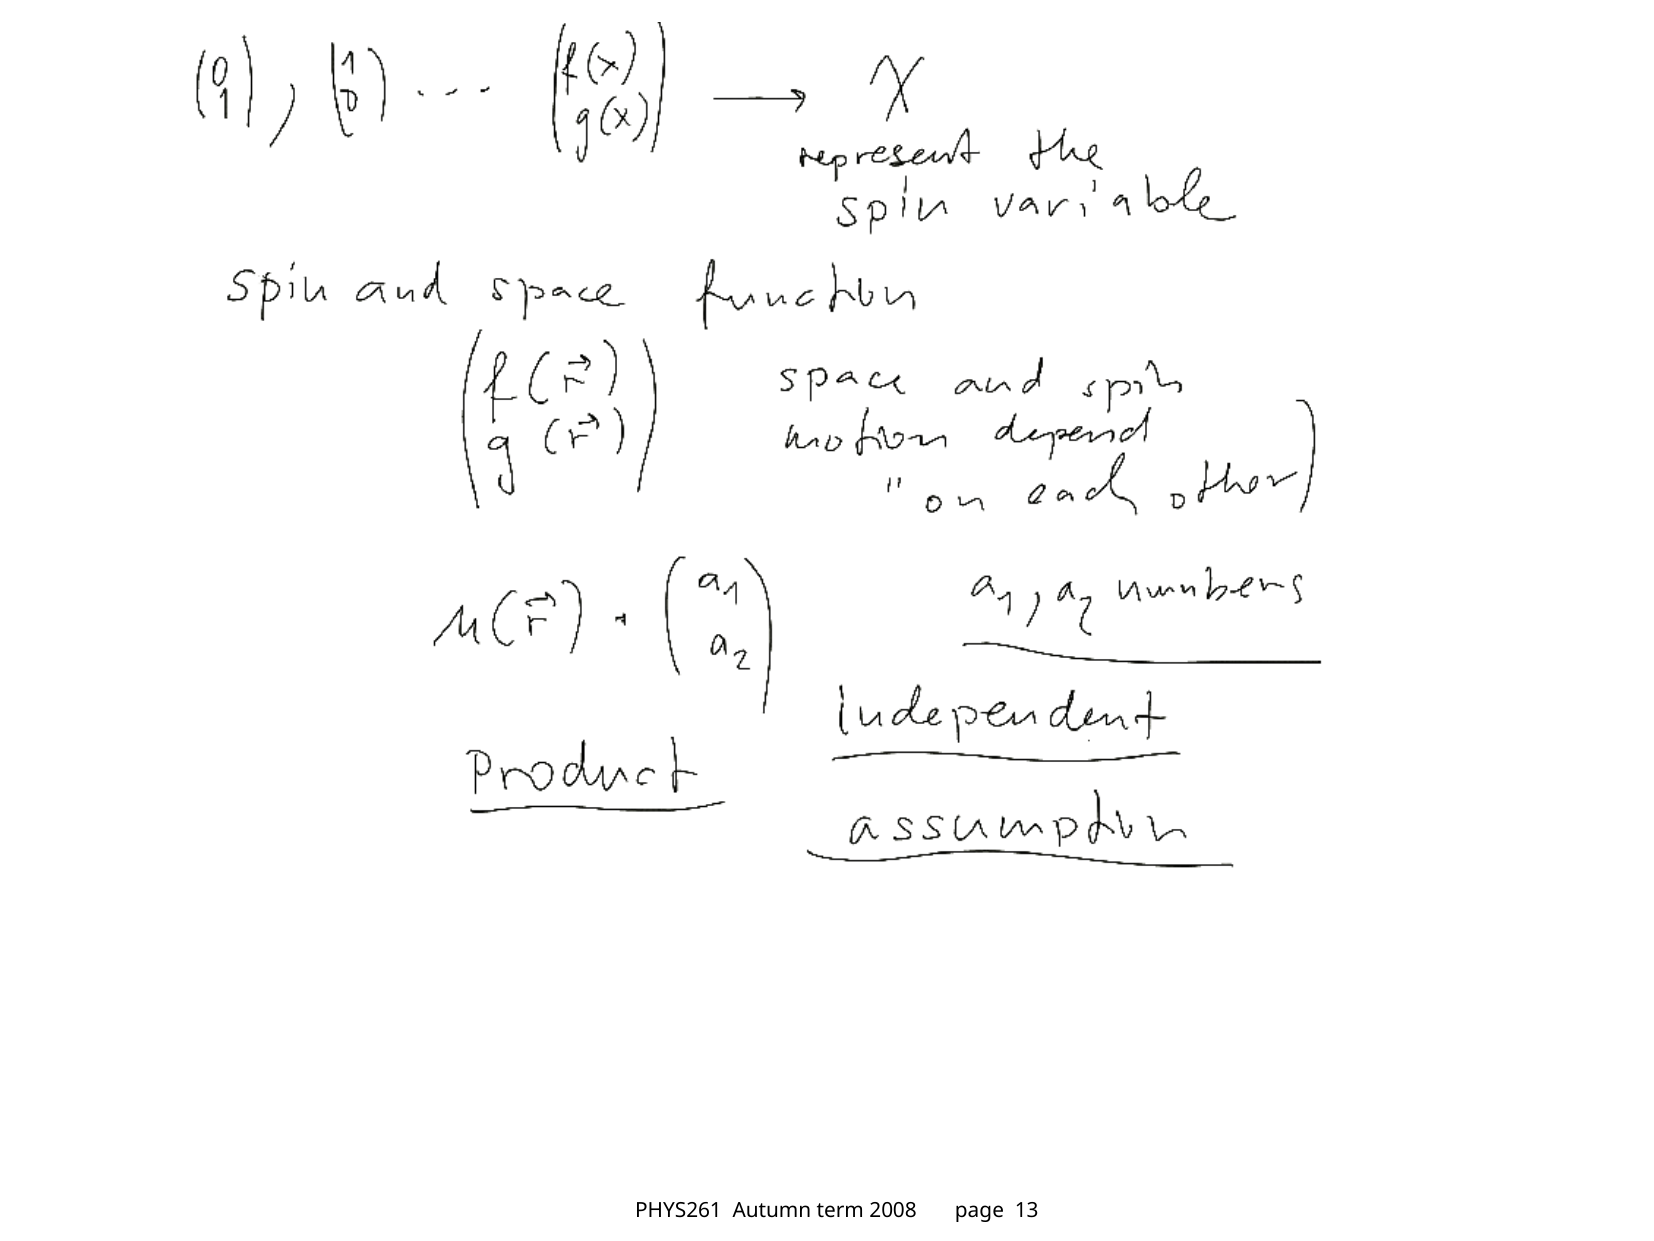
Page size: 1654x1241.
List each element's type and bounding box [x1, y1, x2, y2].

picture [150, 22, 1349, 932]
